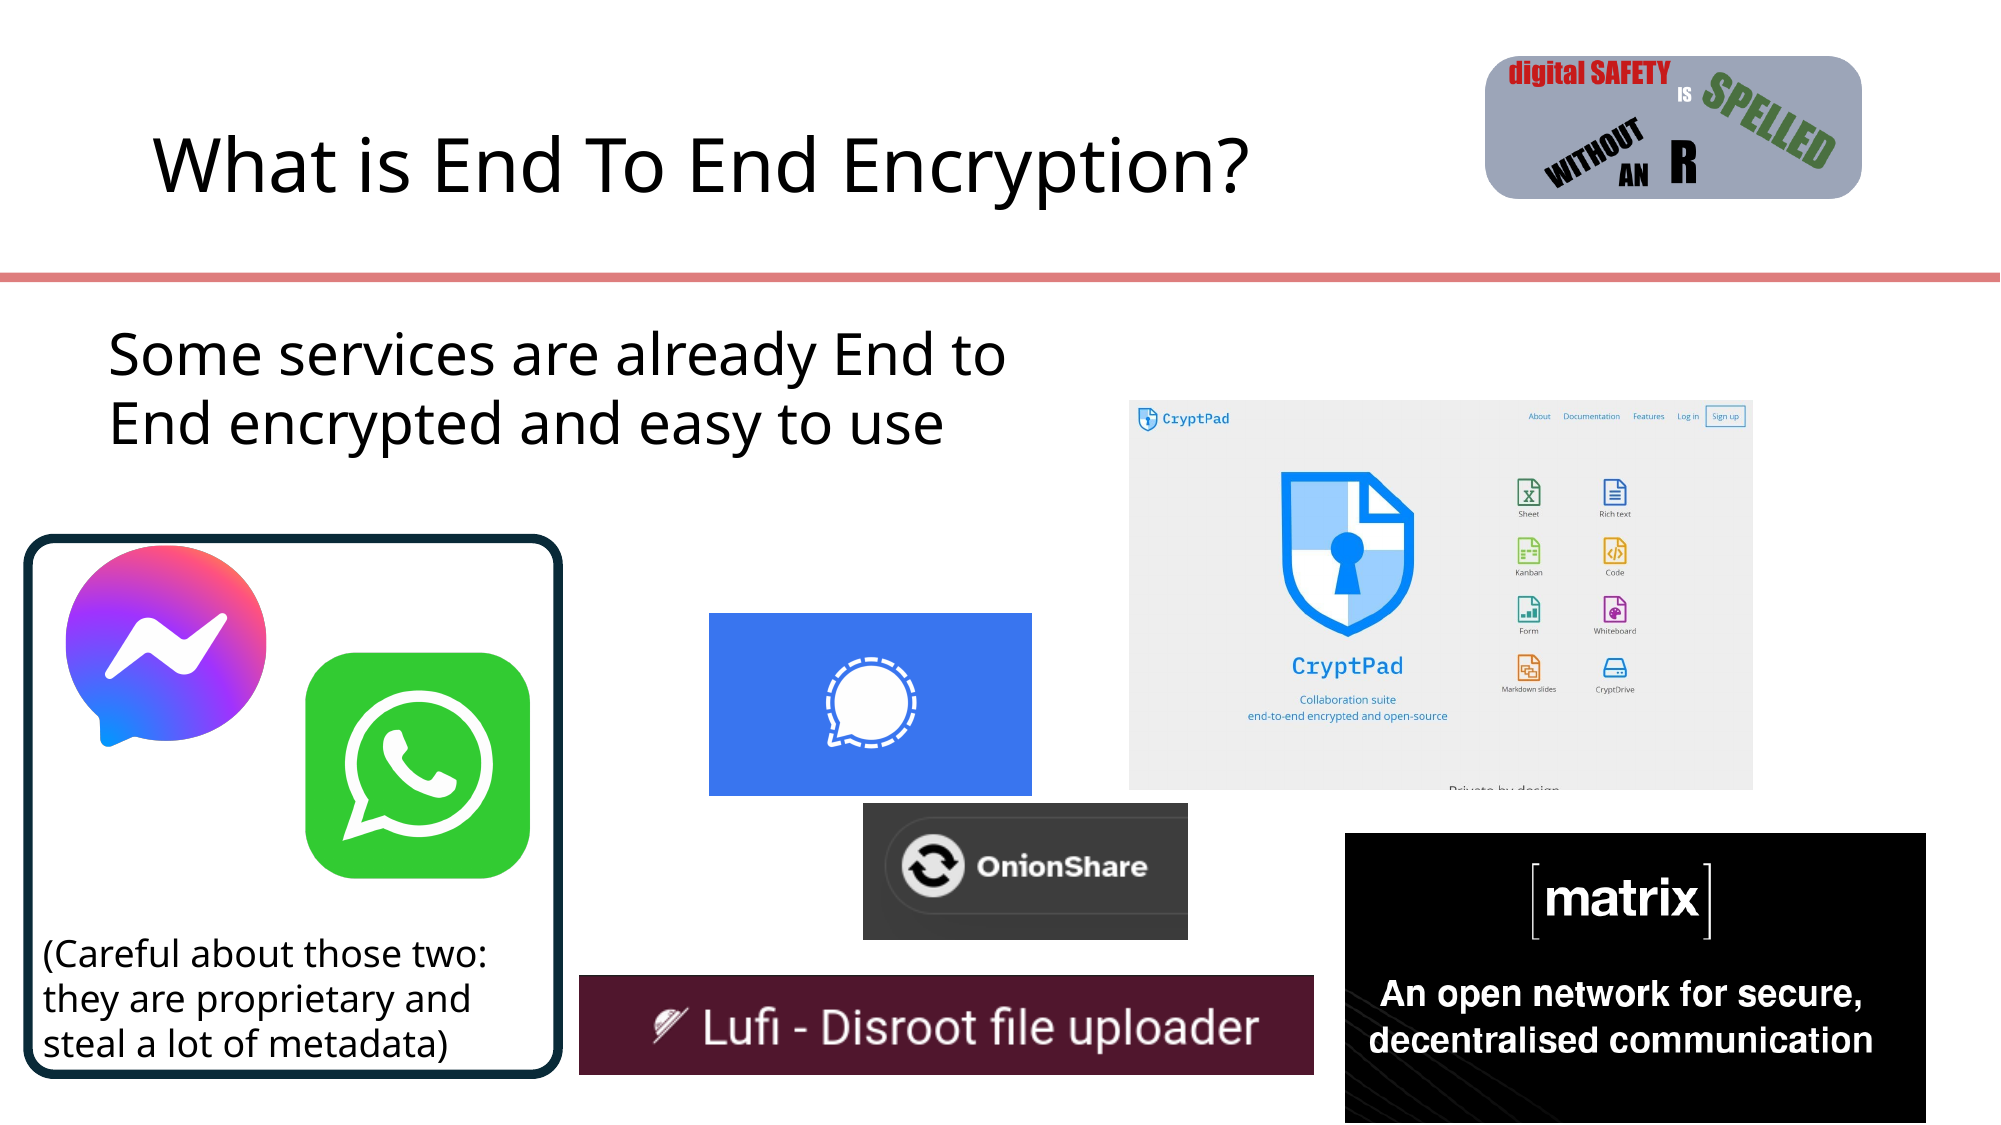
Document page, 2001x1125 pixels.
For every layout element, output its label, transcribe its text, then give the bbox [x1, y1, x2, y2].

picture [1345, 833, 1926, 1123]
picture [1129, 400, 1753, 790]
text_box Some services are already End to End encrypted and easy to use [93, 309, 1043, 465]
title What is End To End Encryption? [137, 59, 1863, 278]
text_box (Careful about those two: they are proprietary and steal a lot of metadata) [28, 922, 530, 1073]
picture [0, 456, 1314, 1075]
picture [863, 803, 1188, 940]
